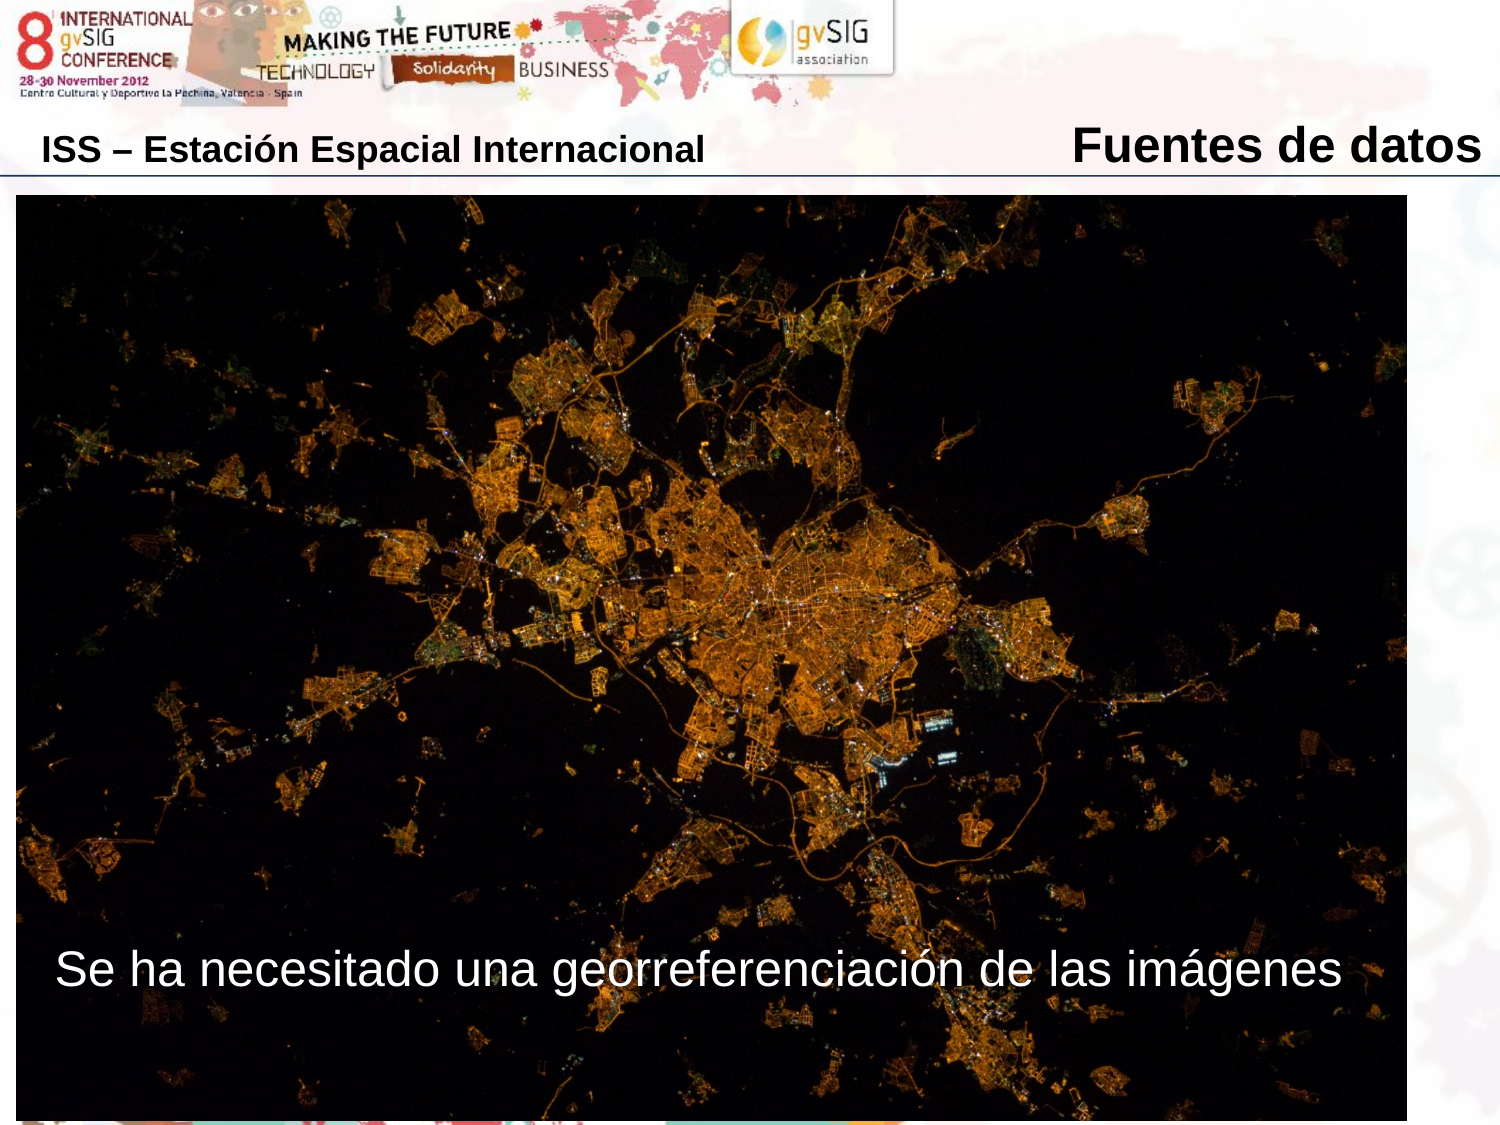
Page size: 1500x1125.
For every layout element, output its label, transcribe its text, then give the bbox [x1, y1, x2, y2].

text_box ISS – Estación Espacial Internacional [26, 117, 722, 177]
text_box Fuentes de datos [1057, 177, 1498, 181]
text_box Fuentes de datos [1057, 105, 1498, 175]
text_box Se ha necesitado una georreferenciación de las imágenes [39, 933, 1359, 1004]
picture [0, 177, 1500, 1125]
picture [0, 0, 1500, 175]
